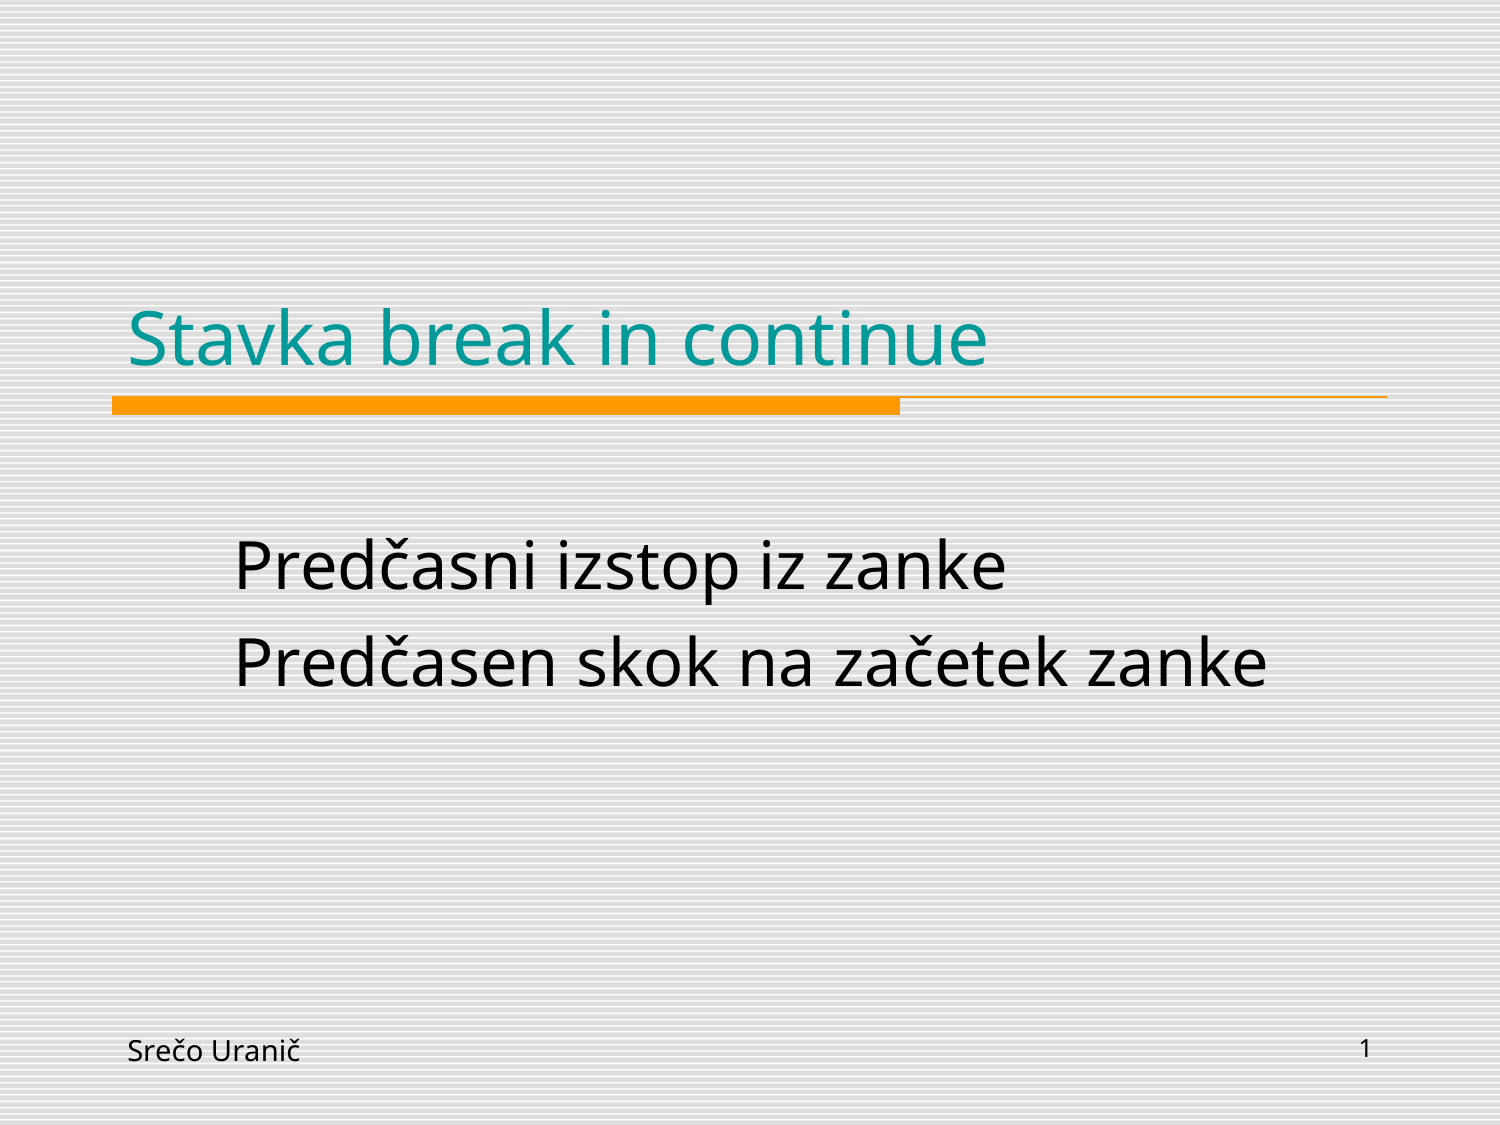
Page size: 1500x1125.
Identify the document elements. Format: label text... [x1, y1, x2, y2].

text_box Predčasni izstop iz zanke Predčasen skok na začetek zanke [218, 515, 1436, 778]
text_box <number> [1074, 1025, 1388, 1101]
picture [0, 0, 1500, 1125]
title Stavka break in continue [112, 162, 1388, 388]
text_box Srečo Uranič [112, 1025, 426, 1083]
